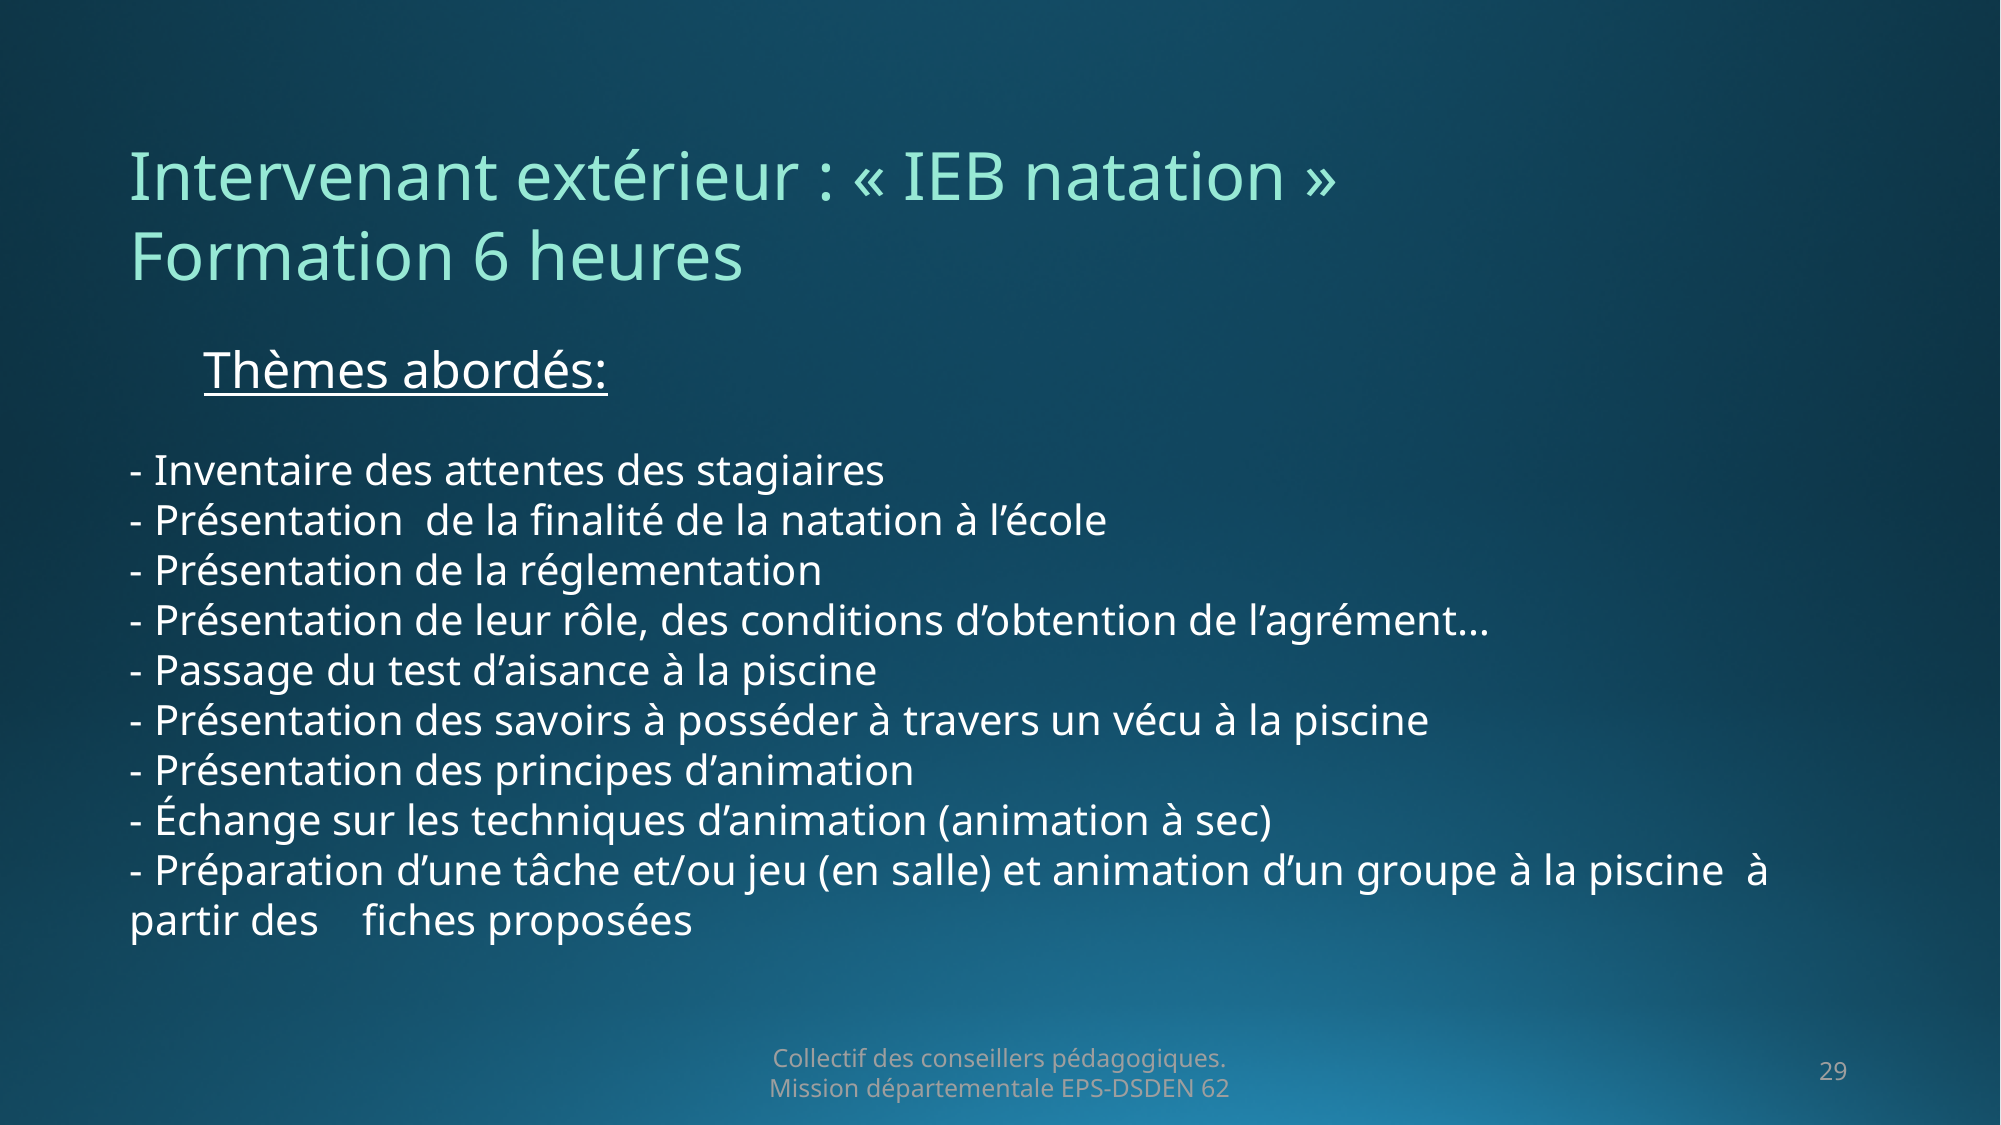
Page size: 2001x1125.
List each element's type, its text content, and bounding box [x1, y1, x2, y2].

picture [0, 0, 2001, 1125]
text_box Collectif des conseillers pédagogiques. Mission départementale EPS-DSDEN 62 [662, 1042, 1338, 1103]
text_box <numéro> [1412, 1042, 1863, 1103]
text_box Intervenant extérieur : « IEB natation » Formation 6 heures Thèmes abordés: - Inventaire des attentes des stagiaires - Présentation de la finalité de la natation à l’école - Présentation de la réglementation - Présentation de leur rôle, des conditions d’obtention de l’agrément… - Passage du test d’aisance à la piscine - Présentation des savoirs à posséder à travers un vécu à la piscine - Présentation des principes d’animation - Échange sur les techniques d’animation (animation à sec) - Préparation d’une tâche et/ou jeu (en salle) et animation d’un groupe à la piscine à partir des fiches proposées [115, 126, 1788, 1012]
